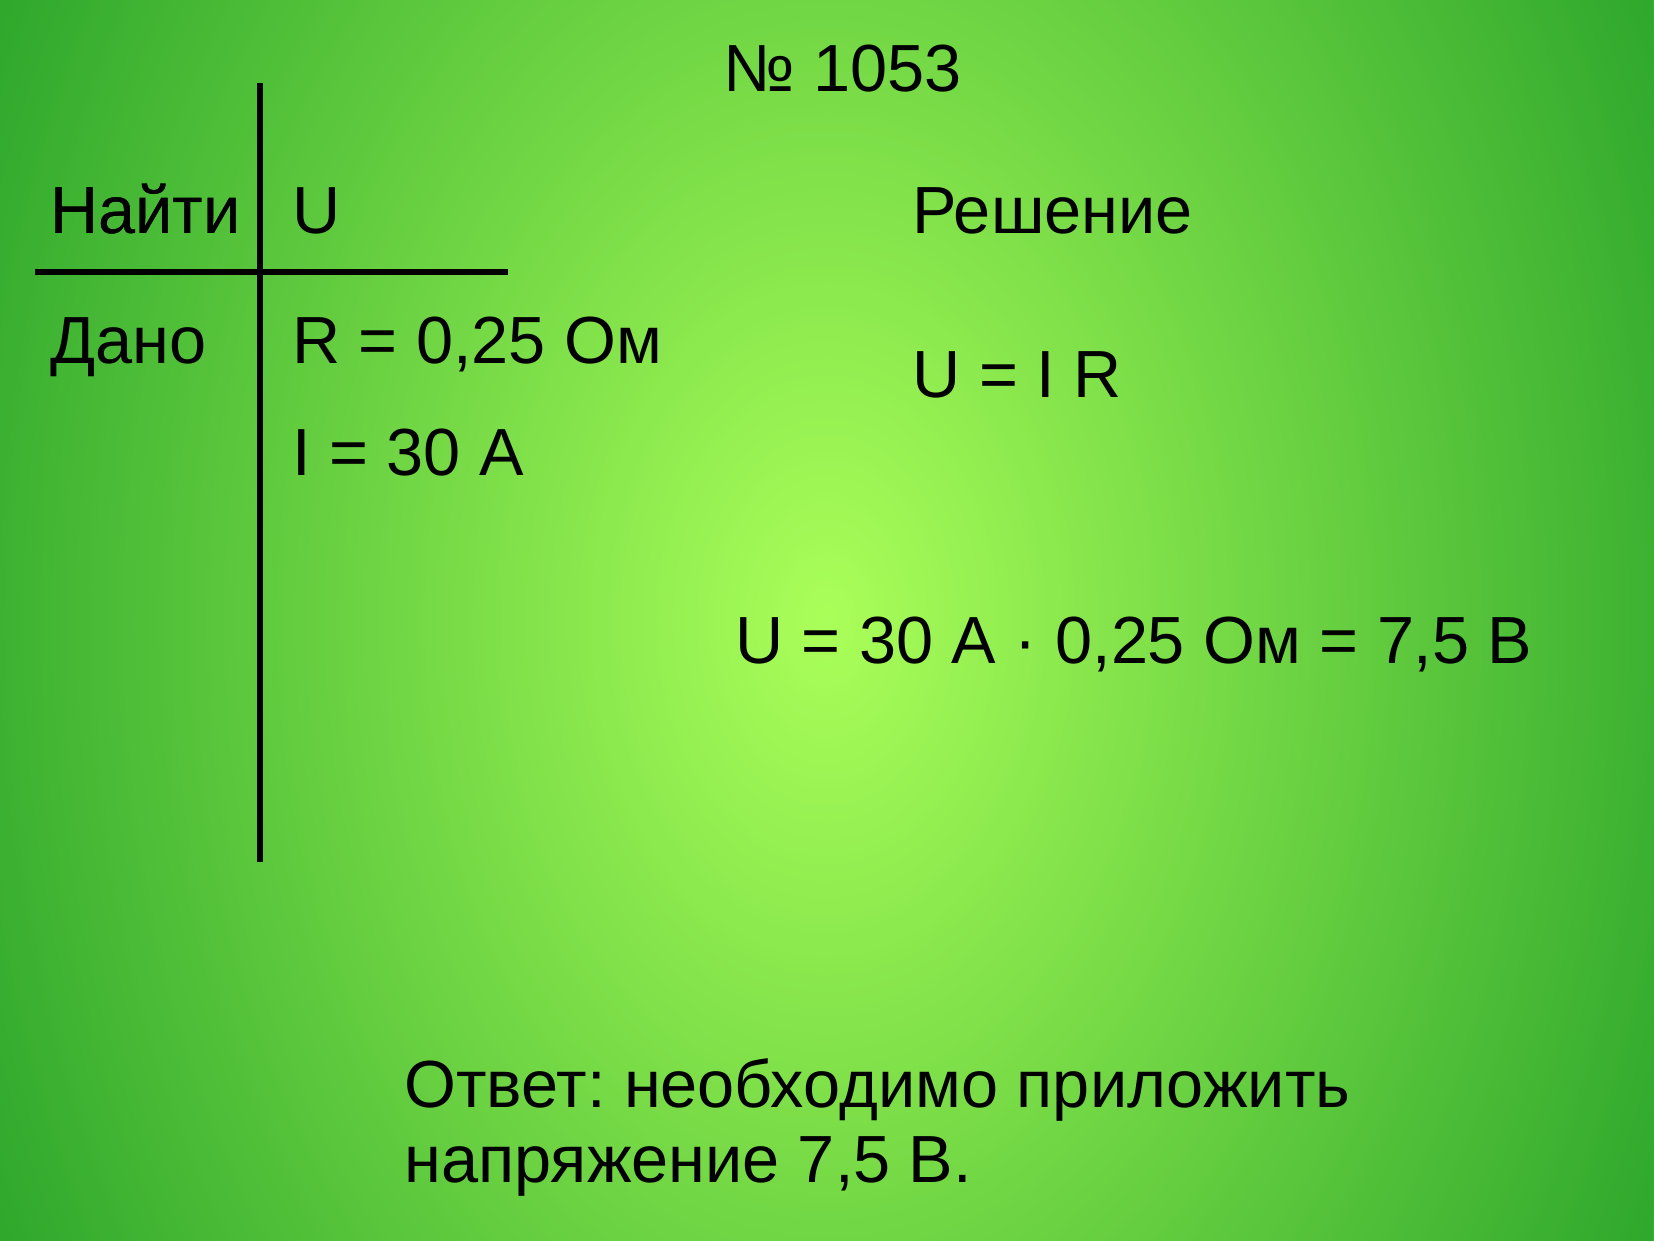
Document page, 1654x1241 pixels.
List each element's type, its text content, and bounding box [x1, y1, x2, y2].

text_box U = 30 А · 0,25 Ом = 7,5 В [720, 595, 1595, 835]
text_box U = I R [897, 329, 1300, 420]
text_box Ответ: необходимо приложить напряжение 7,5 В. [389, 1039, 1654, 1204]
text_box U [277, 165, 538, 295]
text_box Решение [897, 165, 1300, 329]
text_box № 1053 [708, 23, 1146, 114]
text_box Дано [35, 295, 277, 441]
text_box I = 30 А [277, 407, 709, 572]
text_box Найти [35, 275, 277, 295]
text_box R = 0,25 Ом [277, 295, 768, 535]
text_box Найти [35, 165, 277, 269]
